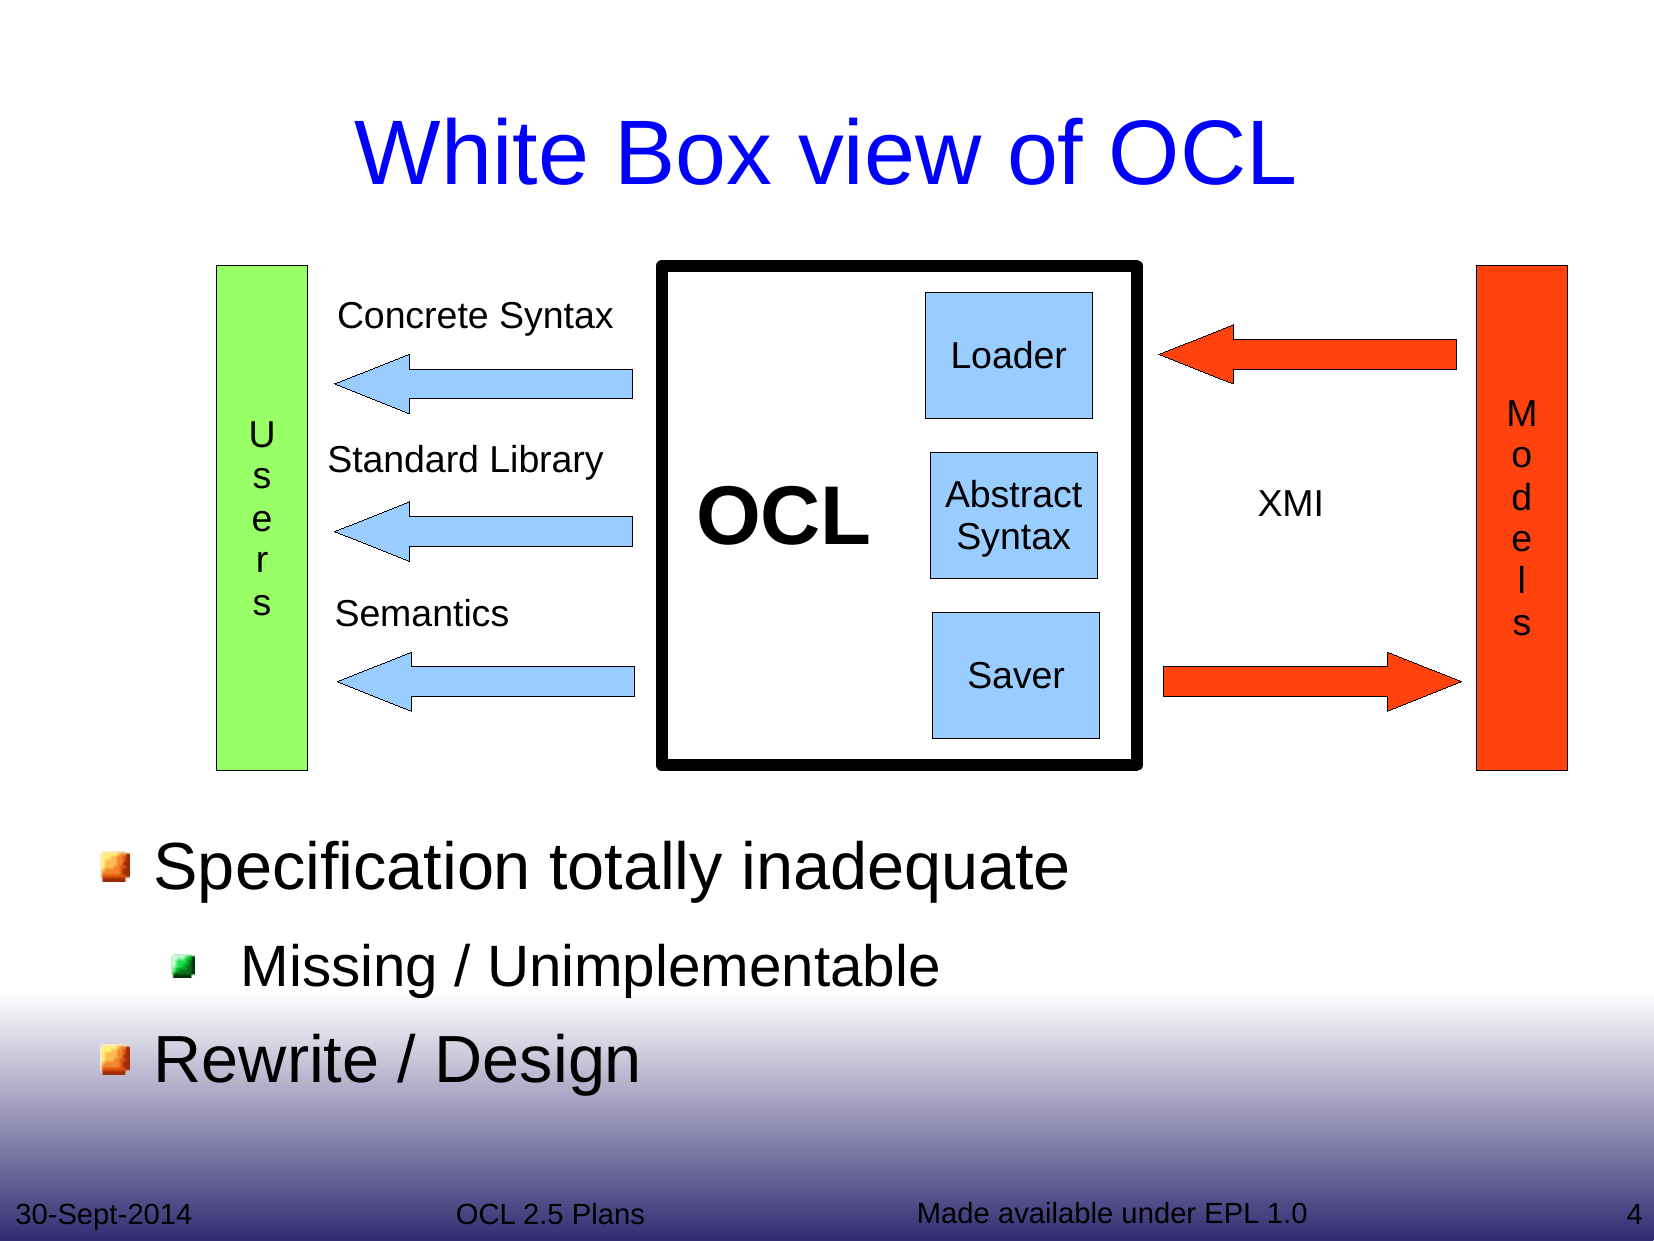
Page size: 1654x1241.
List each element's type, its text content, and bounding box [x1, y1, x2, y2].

text_box Saver [932, 612, 1100, 739]
text_box Concrete Syntax [322, 287, 660, 345]
text_box [1158, 324, 1457, 384]
text_box [334, 354, 633, 414]
text_box [1163, 652, 1462, 712]
text_box Semantics [319, 585, 657, 643]
text_box U s e r s [216, 265, 308, 771]
text_box Loader [925, 292, 1093, 419]
text_box XMI [1242, 474, 1580, 532]
text_box M o d e l s [1476, 265, 1568, 474]
title White Box view of OCL [82, 49, 1571, 257]
text_box [334, 501, 633, 562]
text_box [337, 652, 635, 712]
text_box M o d e l s [1476, 532, 1568, 771]
text_box Abstract Syntax [930, 452, 1098, 579]
list Specification totally inadequate Missing / Unimplementable Rewrite / Design [82, 829, 1571, 1109]
text_box Standard Library [312, 430, 650, 488]
text_box OCL [661, 265, 1137, 766]
